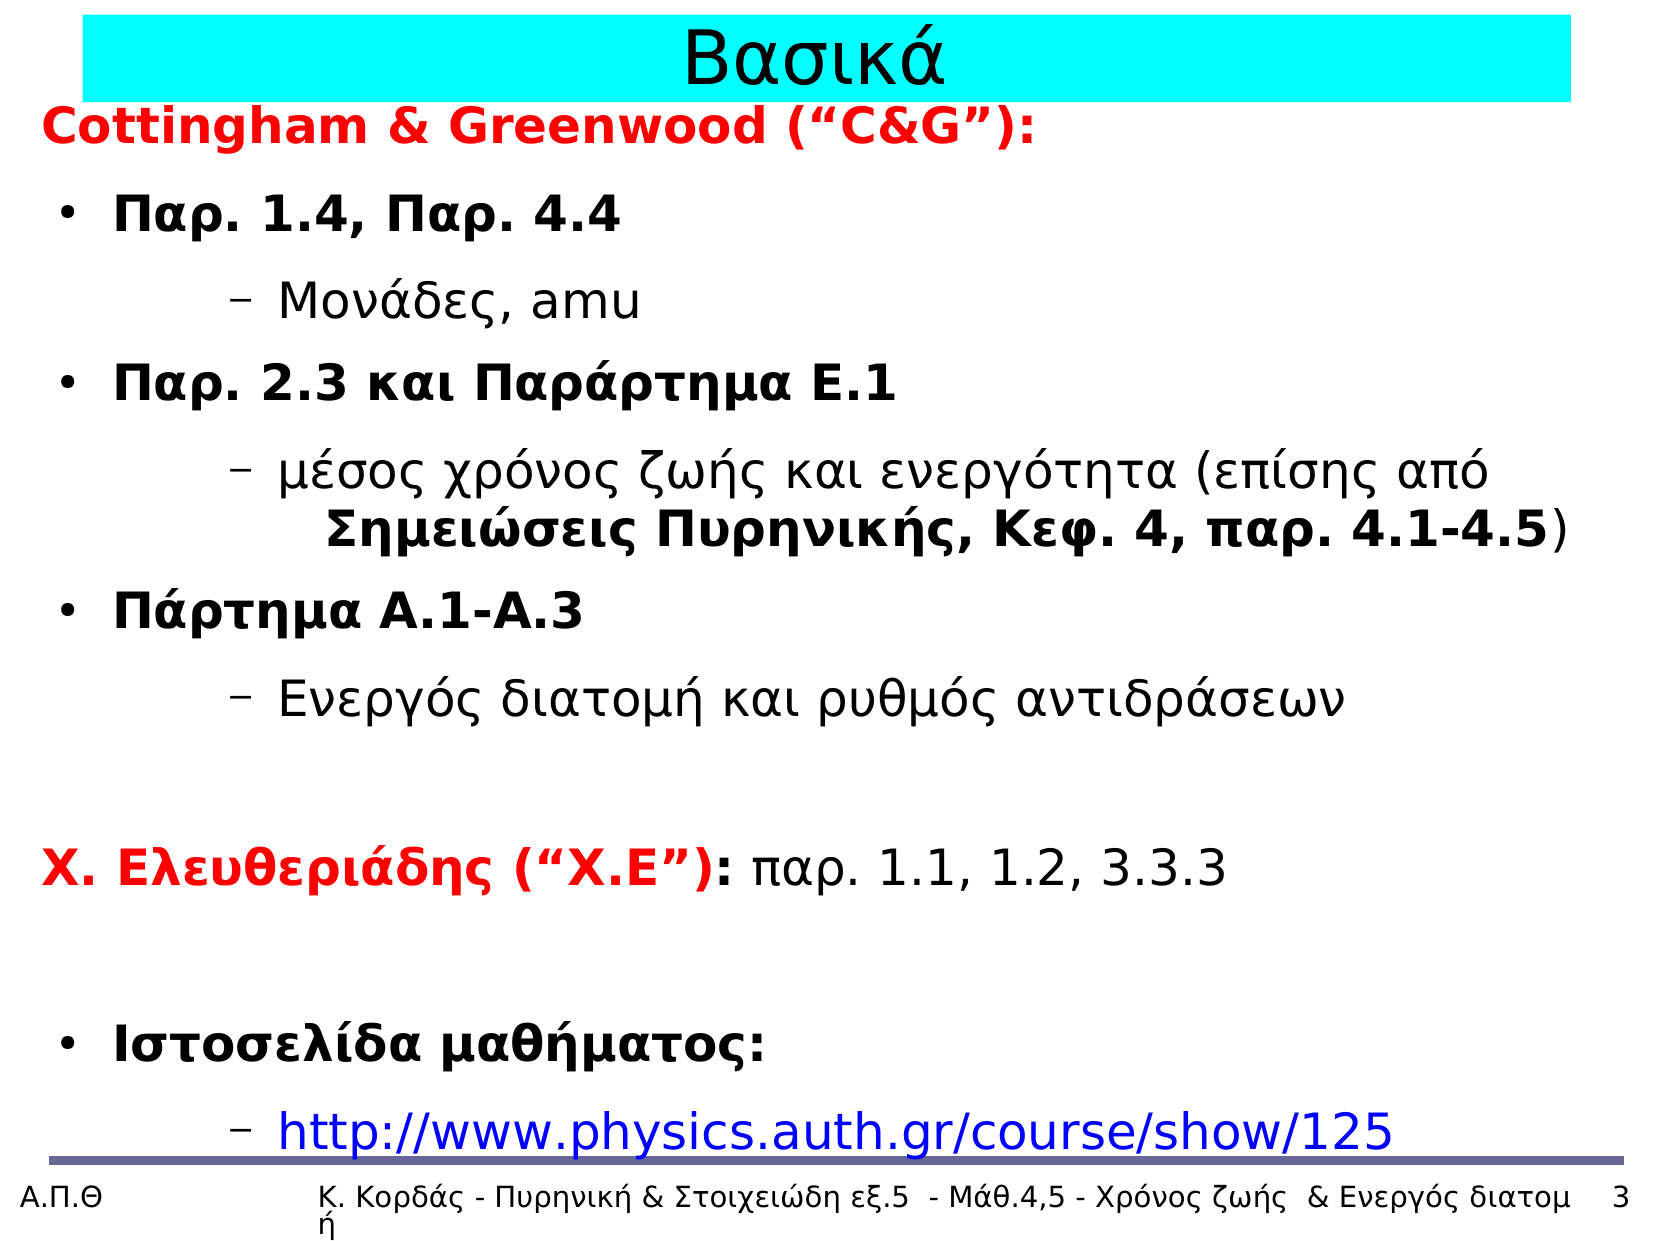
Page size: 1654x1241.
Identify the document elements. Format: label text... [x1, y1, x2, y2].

list Cottingham & Greenwood (“C&G”): Παρ. 1.4, Παρ. 4.4 Μονάδες, amu Παρ. 2.3 και Παράρτημα Ε.1 μέσος χρόνος ζωής και ενεργότητα (επίσης από Σημειώσεις Πυρηνικής, Κεφ. 4, παρ. 4.1-4.5) Πάρτημα Α.1-Α.3 Ενεργός διατομή και ρυθμός αντιδράσεων Χ. Ελευθεριάδης (“X.E”): παρ. 1.1, 1.2, 3.3.3 Ιστοσελίδα μαθήματος: http://www.physics.auth.gr/course/show/125 [41, 96, 1572, 1165]
title Βασικά [82, 14, 1571, 96]
